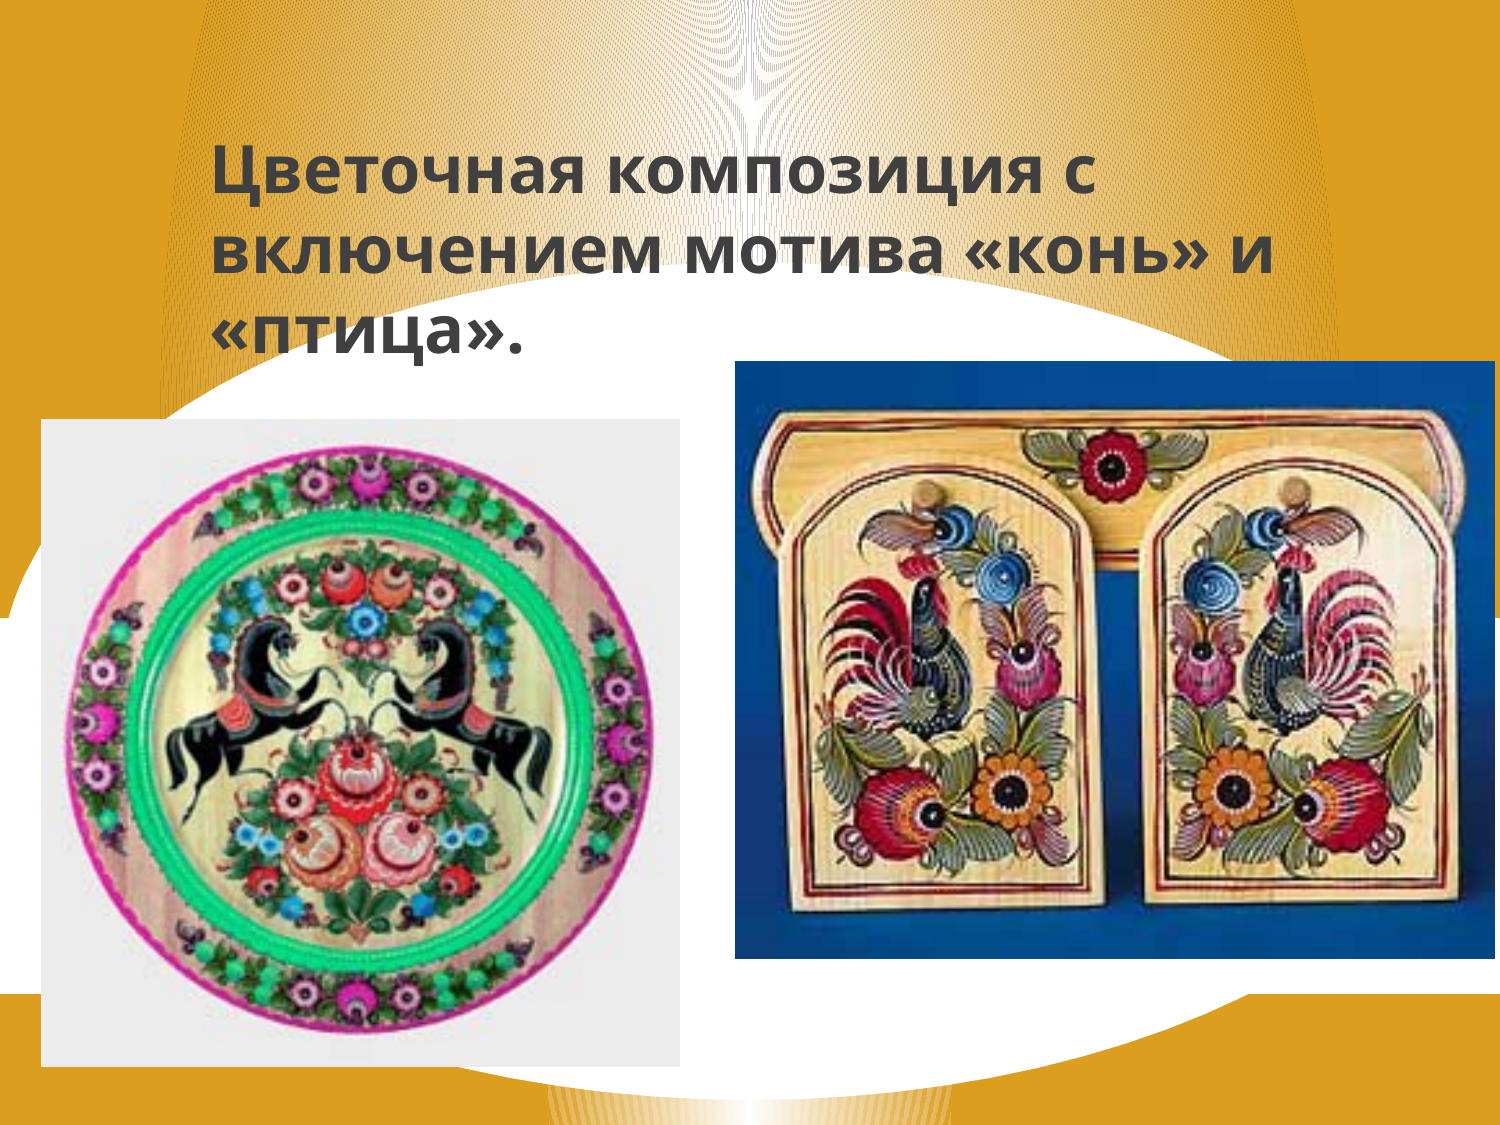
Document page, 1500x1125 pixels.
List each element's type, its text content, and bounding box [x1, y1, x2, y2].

list Цветочная композиция с включением мотива «конь» и «птица». [187, 120, 1329, 362]
picture [41, 419, 680, 1067]
picture [735, 361, 1495, 959]
